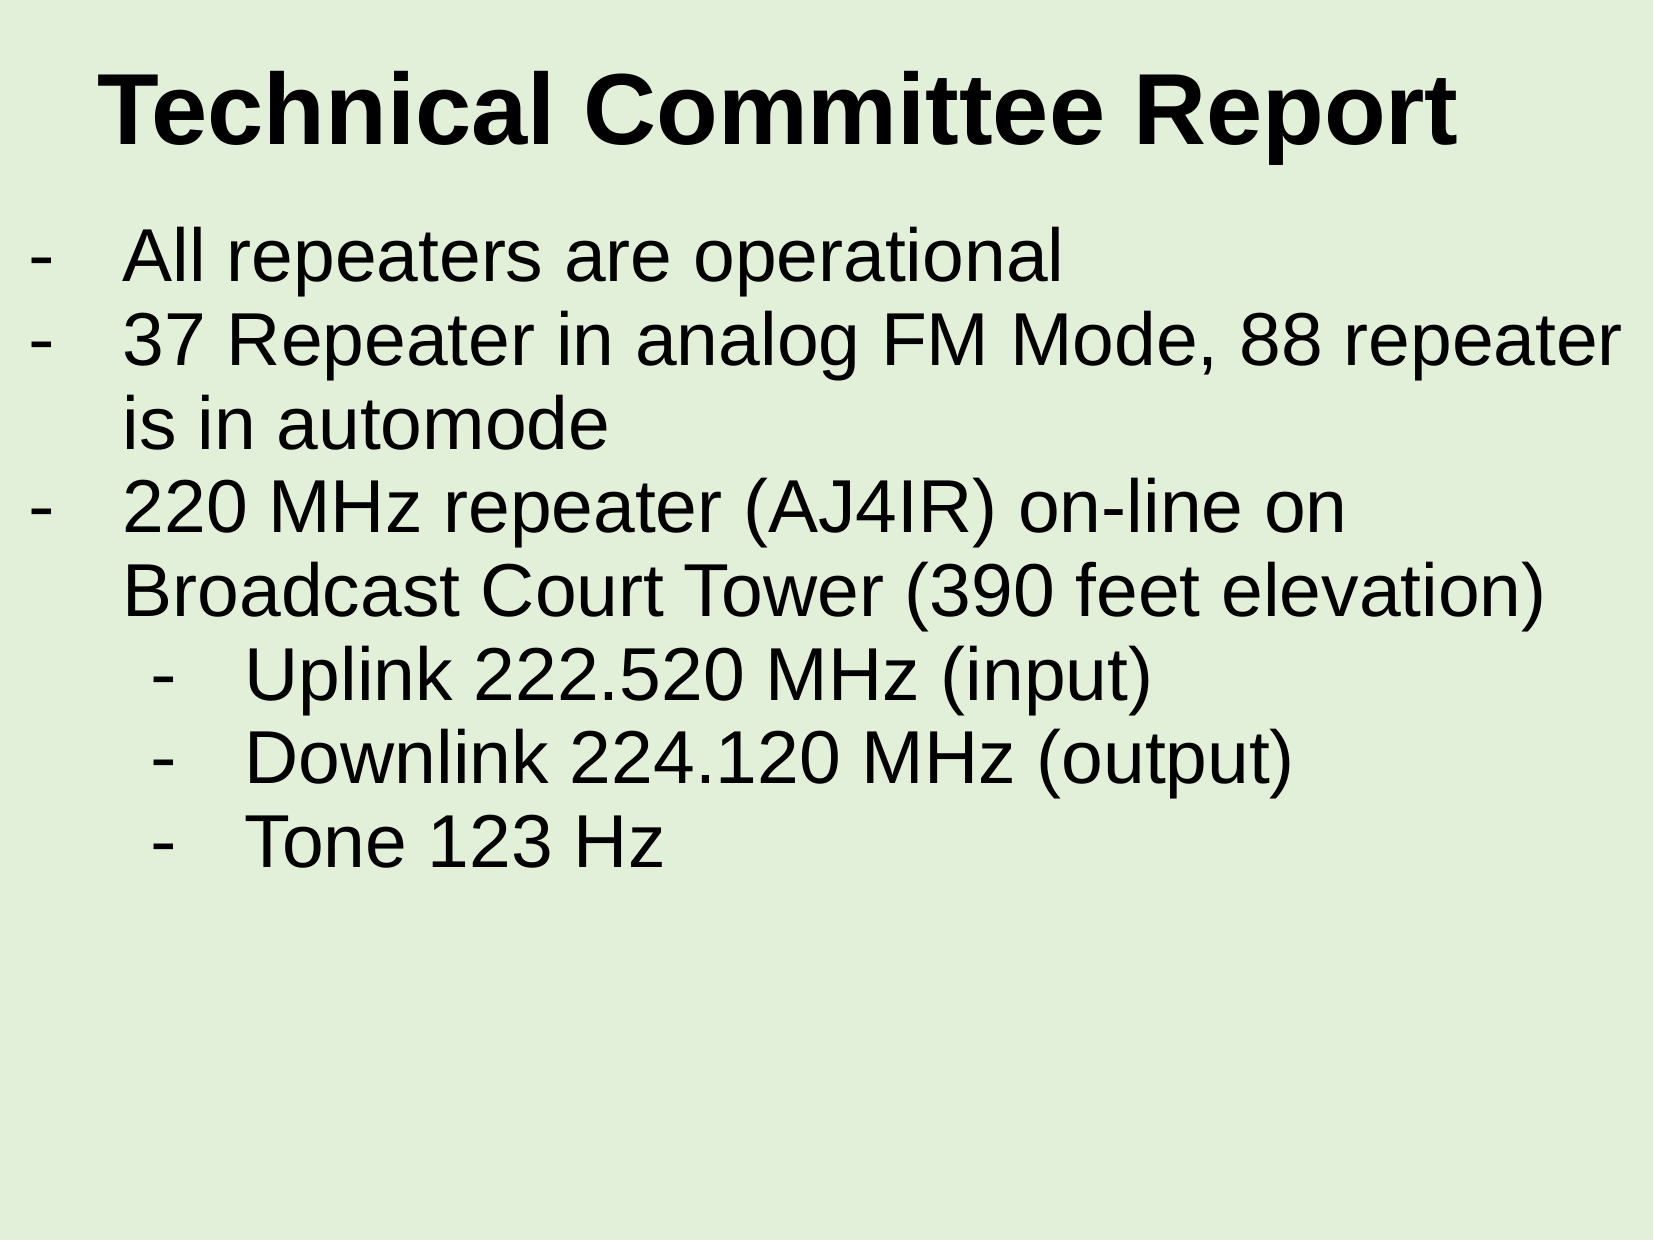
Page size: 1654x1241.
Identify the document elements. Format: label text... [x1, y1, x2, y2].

title Technical Committee Report [82, 49, 1550, 183]
text_box All repeaters are operational 37 Repeater in analog FM Mode, 88 repeater is in automode 220 MHz repeater (AJ4IR) on-line on Broadcast Court Tower (390 feet elevation) Uplink 222.520 MHz (input) Downlink 224.120 MHz (output) Tone 123 Hz [14, 207, 1640, 892]
